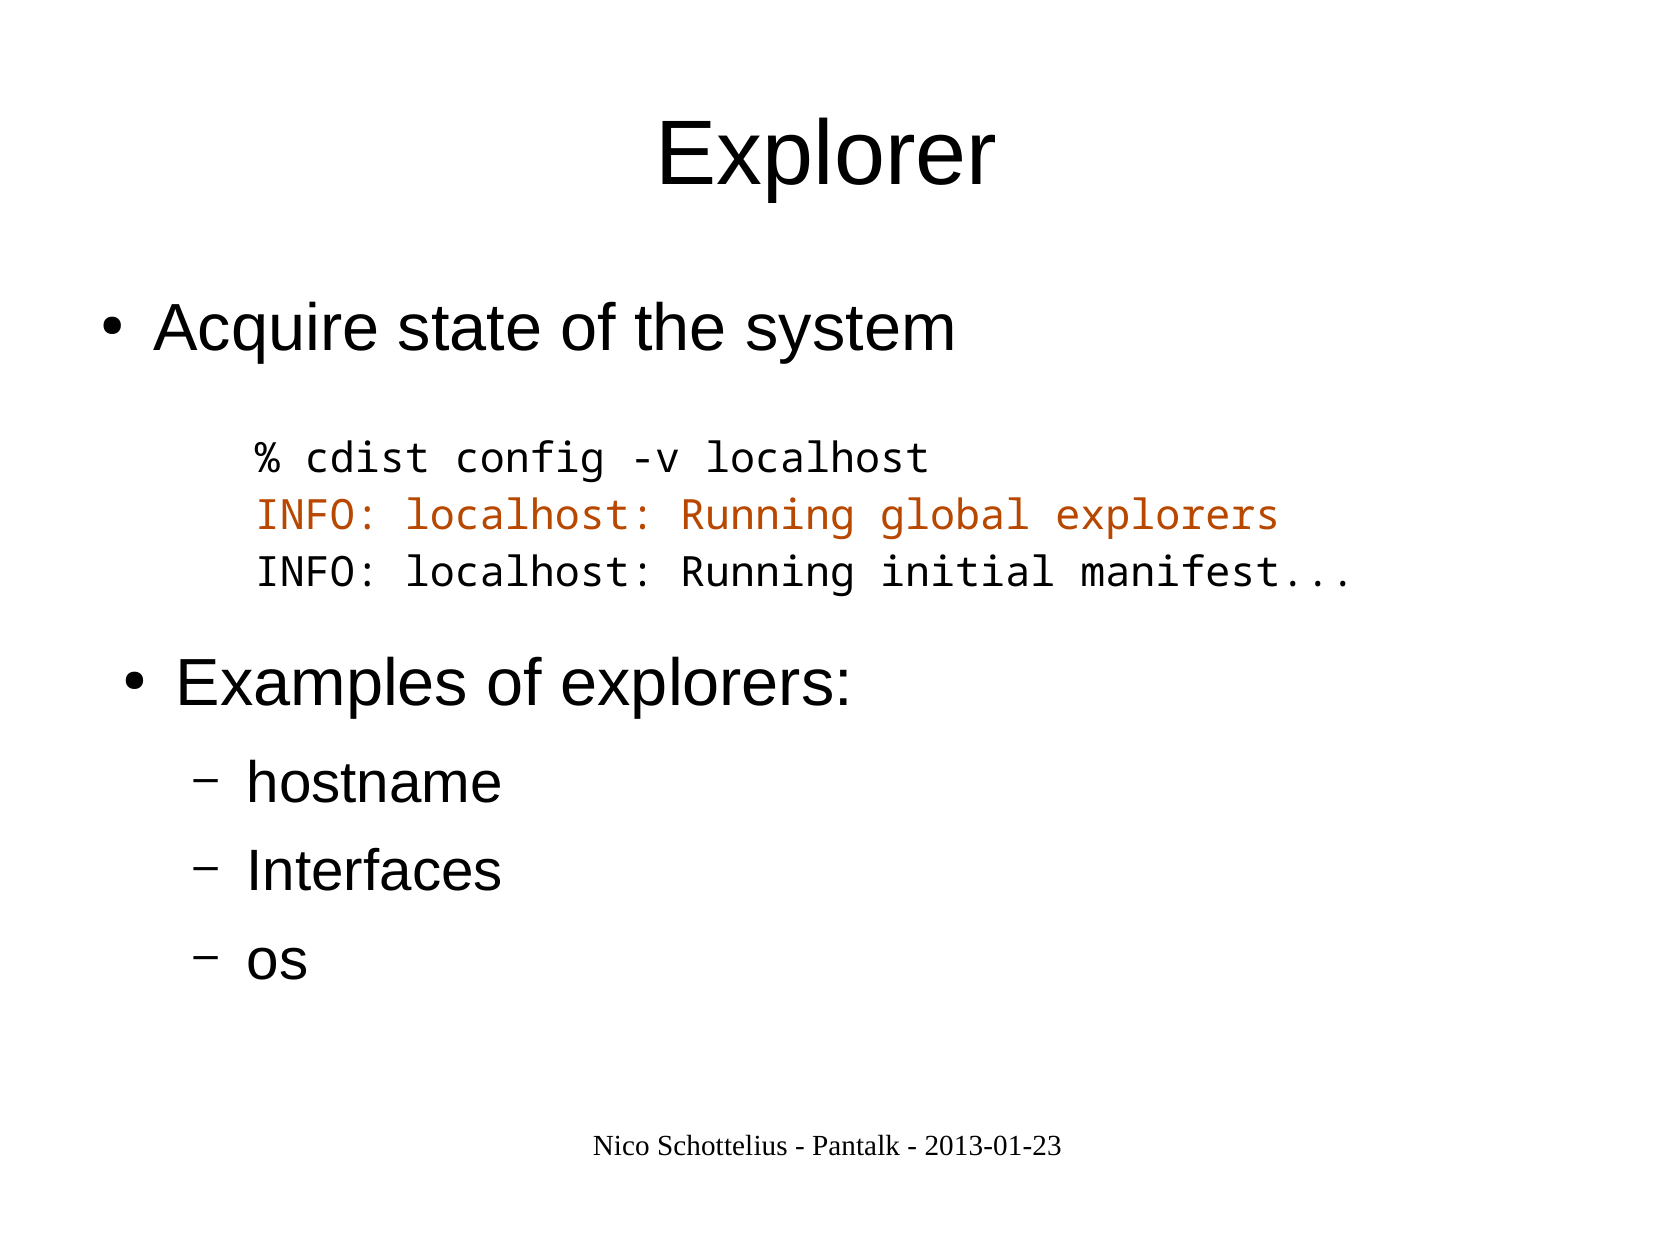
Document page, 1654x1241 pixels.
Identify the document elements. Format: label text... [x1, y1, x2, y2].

list Examples of explorers: hostname Interfaces os [104, 645, 1006, 1075]
title Explorer [82, 49, 1571, 257]
list Acquire state of the system [82, 290, 1538, 406]
text_box % cdist config -v localhost INFO: localhost: Running global explorers INFO: localhost: Running initial manifest... [240, 420, 1471, 601]
